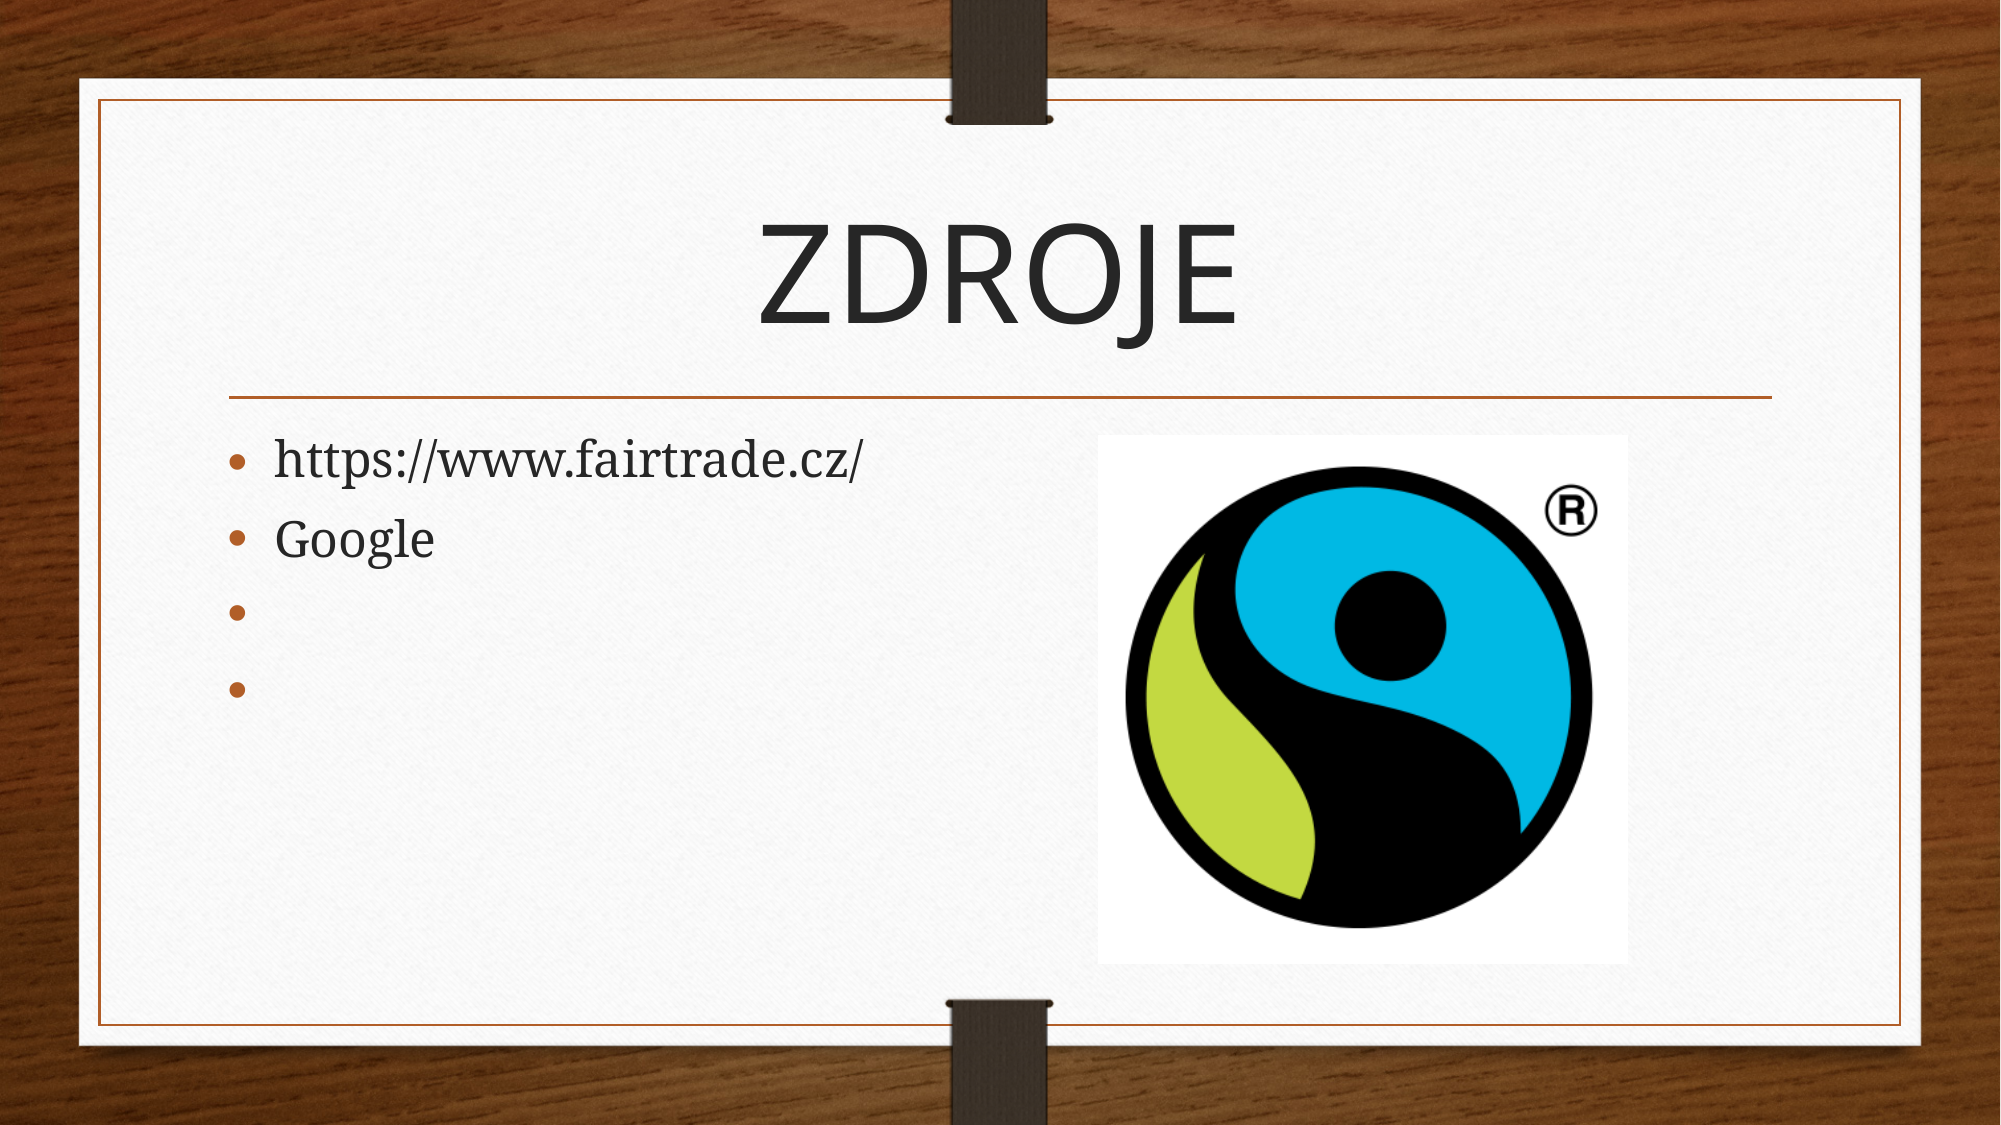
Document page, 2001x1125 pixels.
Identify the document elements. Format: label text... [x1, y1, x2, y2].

list https://www.fairtrade.cz/ Google [212, 419, 1788, 964]
picture [1098, 435, 1628, 964]
title ZDROJE [212, 161, 1788, 376]
